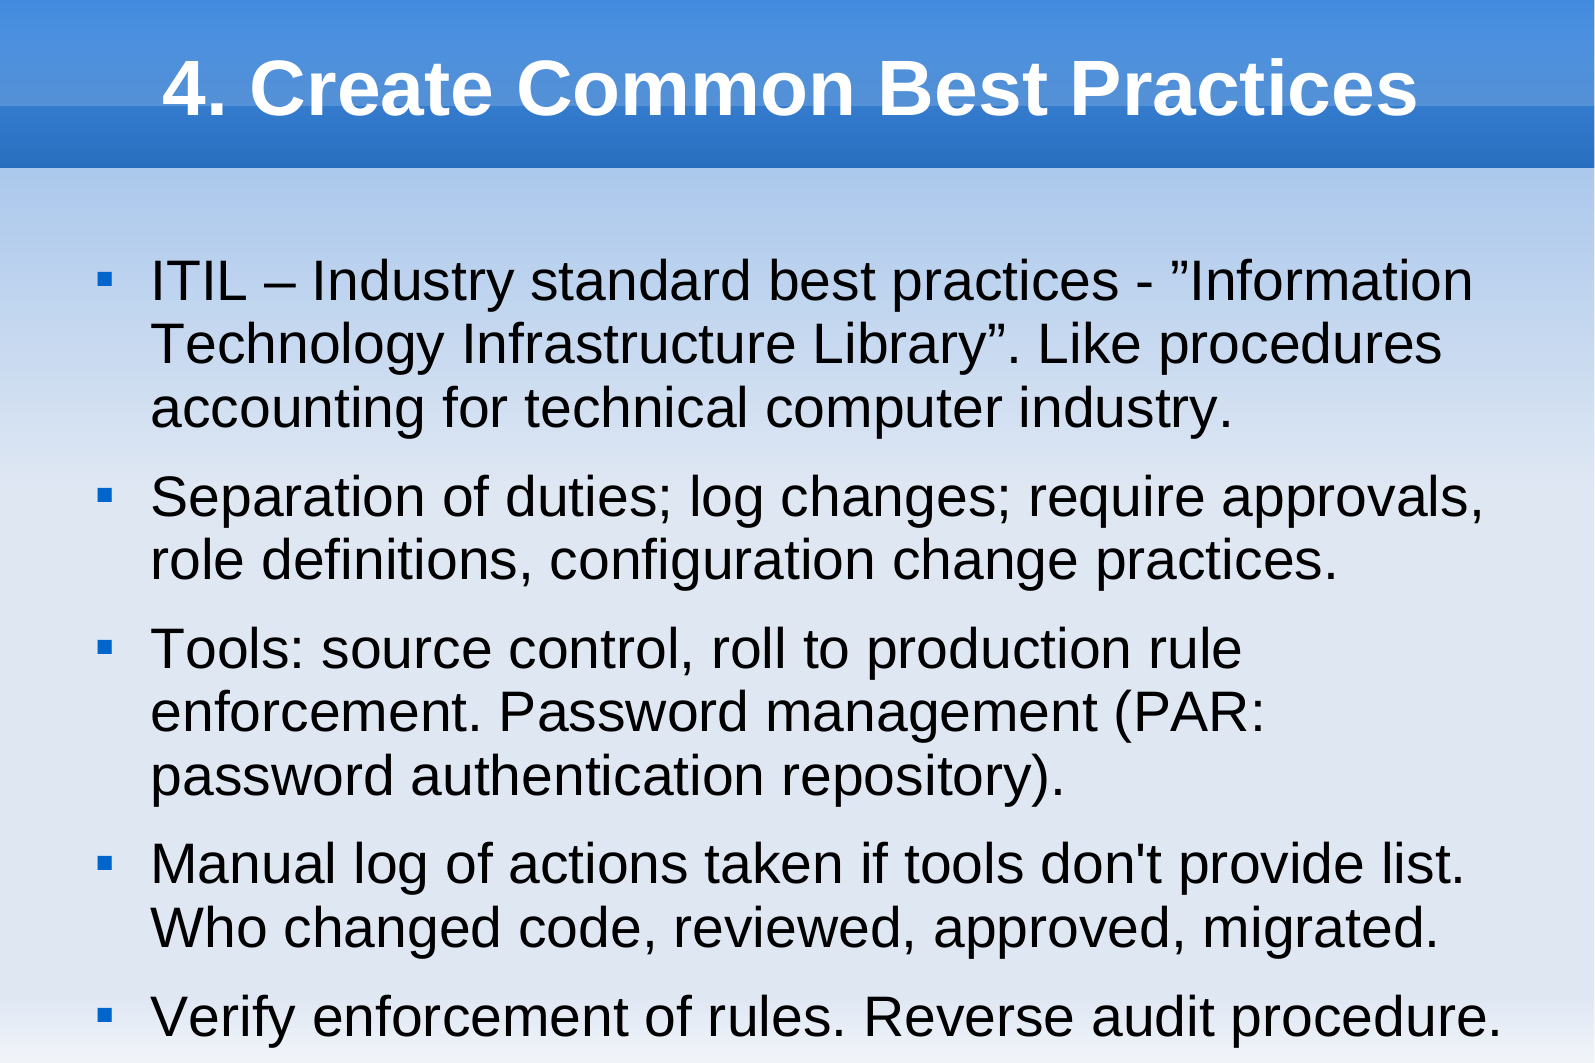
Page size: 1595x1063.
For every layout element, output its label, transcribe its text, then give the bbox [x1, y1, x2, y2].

list ITIL – Industry standard best practices - ”Information Technology Infrastructure Library”. Like procedures accounting for technical computer industry. Separation of duties; log changes; require approvals, role definitions, configuration change practices. Tools: source control, roll to production rule enforcement. Password management (PAR: password authentication repository). Manual log of actions taken if tools don't provide list. Who changed code, reviewed, approved, migrated. Verify enforcement of rules. Reverse audit procedure. [79, 248, 1515, 1049]
picture [0, 0, 1595, 1063]
title 4. Create Common Best Practices [74, 0, 1510, 178]
